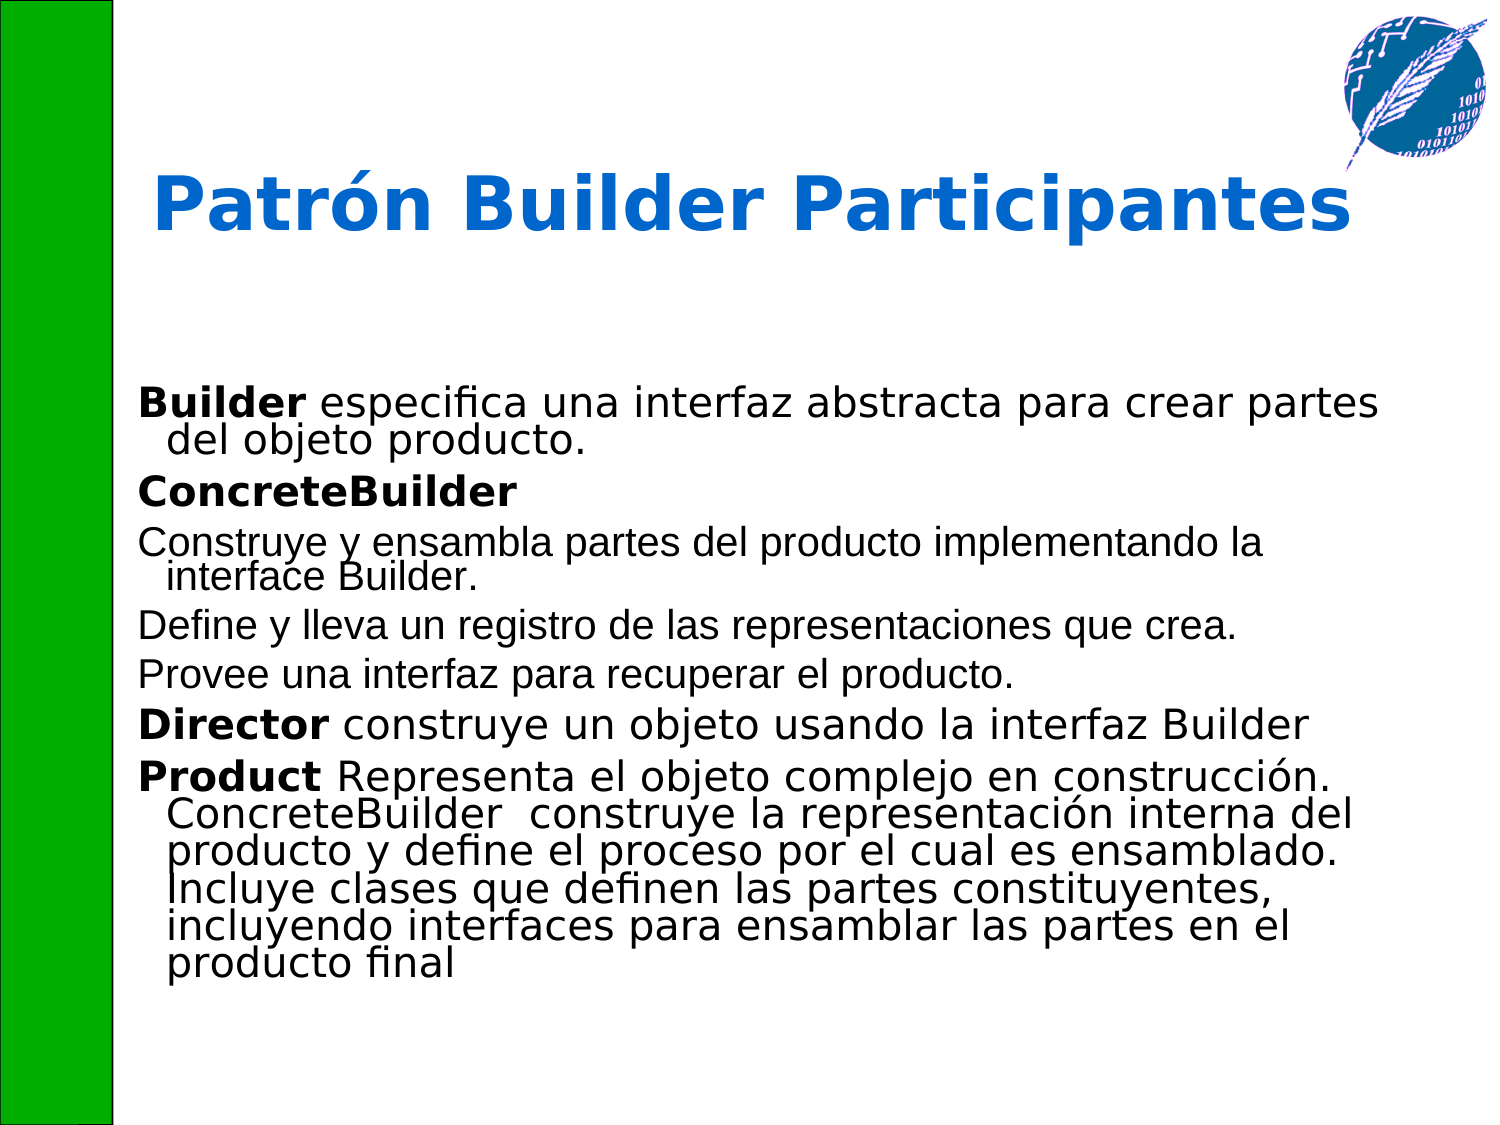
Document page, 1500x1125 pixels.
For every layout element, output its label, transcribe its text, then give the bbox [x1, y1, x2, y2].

picture [1417, 140, 1425, 149]
title Patrón Builder Participantes [136, 118, 1411, 307]
list Builder especifica una interfaz abstracta para crear partes del objeto producto. ConcreteBuilder Construye y ensambla partes del producto implementando la interface Builder. Define y lleva un registro de las representaciones que crea. Provee una interfaz para recuperar el producto. Director construye un objeto usando la interfaz Builder Product Representa el objeto complejo en construcción. ConcreteBuilder construye la representación interna del producto y define el proceso por el cual es ensamblado. Incluye clases que definen las partes constituyentes, incluyendo interfaces para ensamblar las partes en el producto final [137, 387, 1397, 1053]
picture [1341, 15, 1488, 172]
